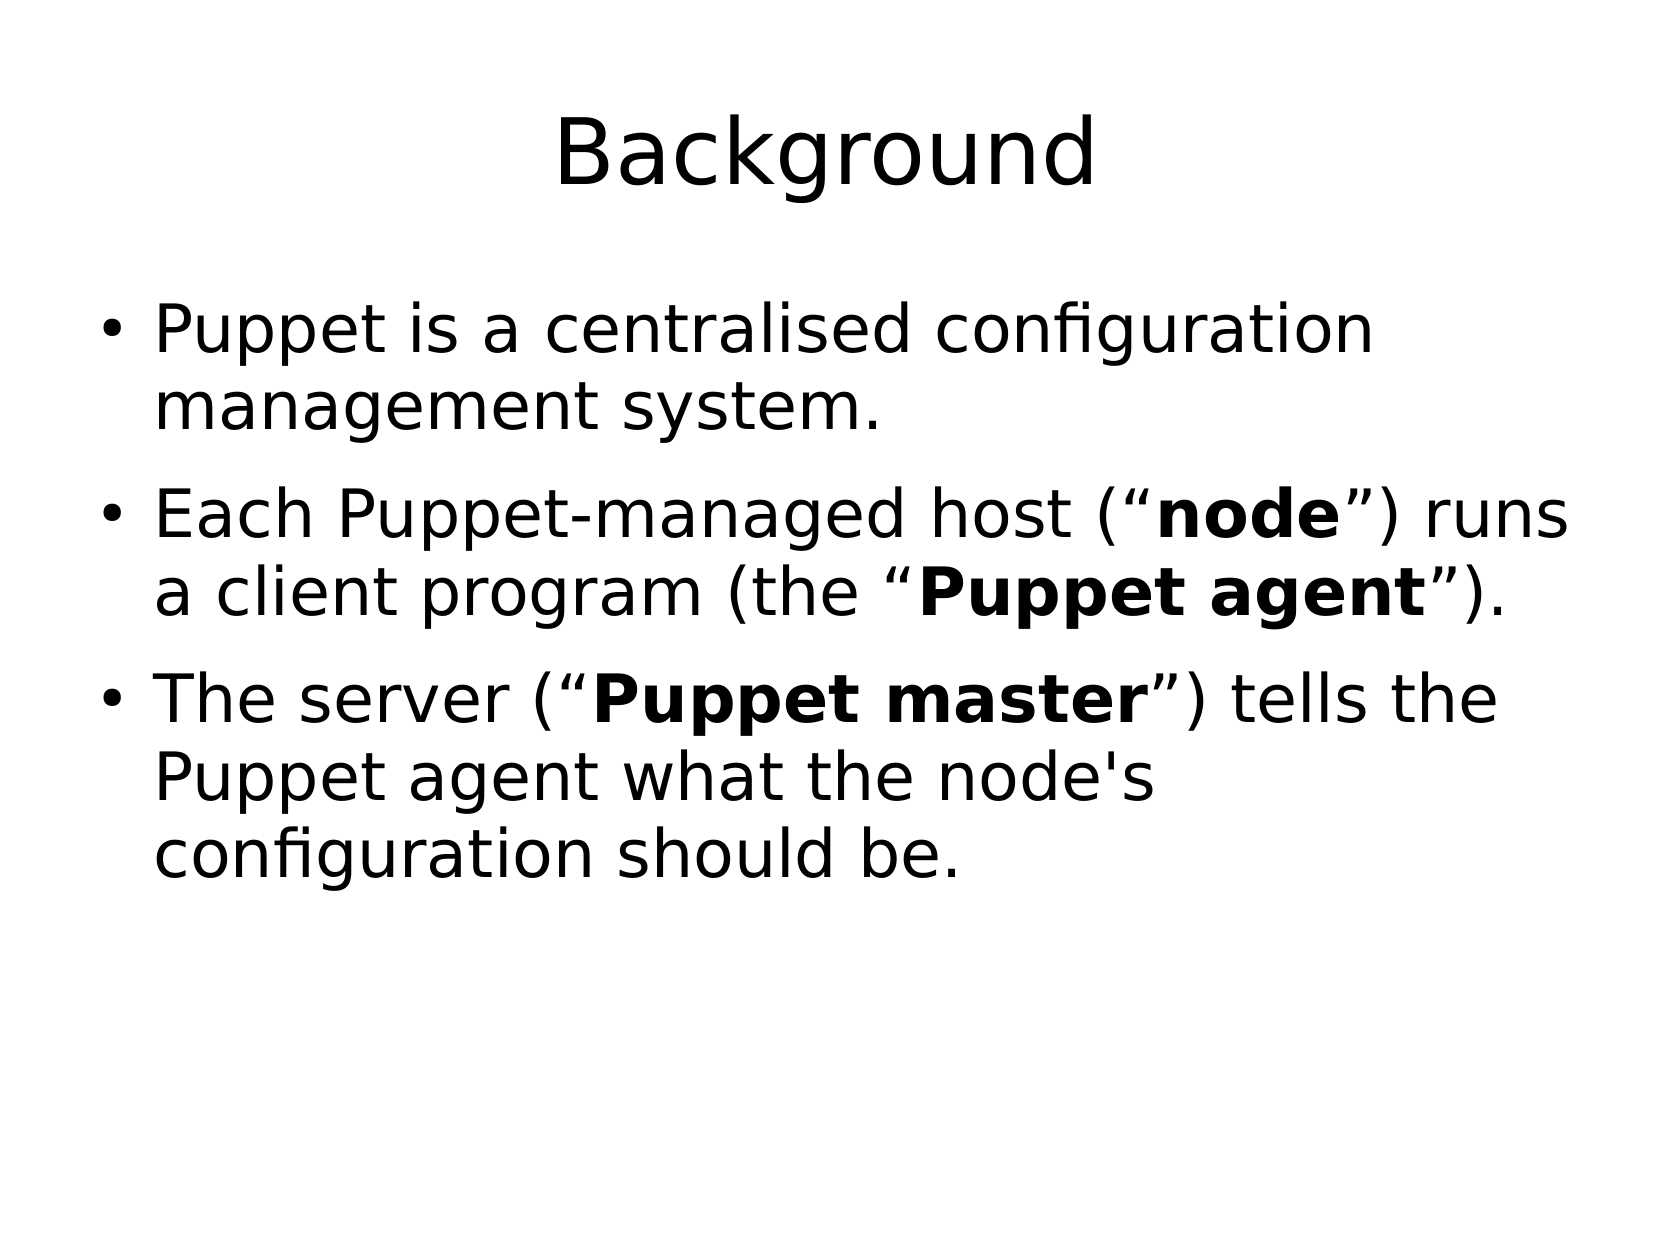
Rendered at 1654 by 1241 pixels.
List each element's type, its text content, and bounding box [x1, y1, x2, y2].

title Background [82, 49, 1571, 257]
list Puppet is a centralised configuration management system. Each Puppet-managed host (“node”) runs a client program (the “Puppet agent”). The server (“Puppet master”) tells the Puppet agent what the node's configuration should be. [82, 290, 1571, 1010]
